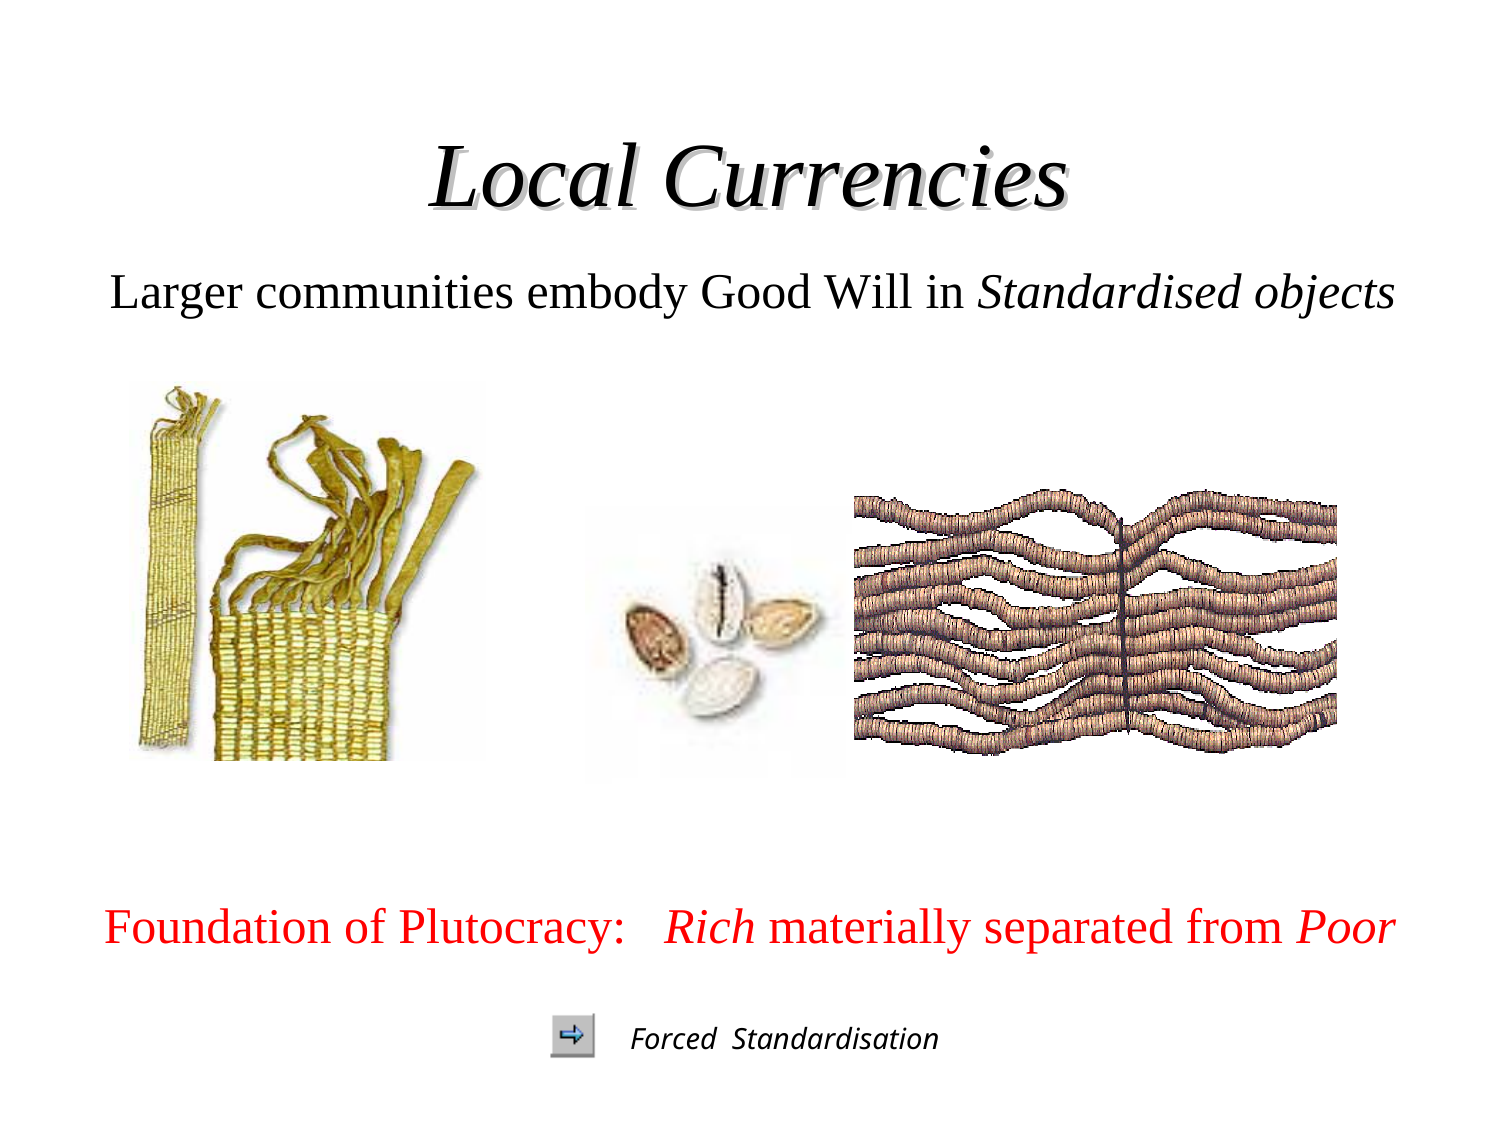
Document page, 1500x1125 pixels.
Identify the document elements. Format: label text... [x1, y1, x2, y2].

picture [854, 480, 1337, 758]
picture [549, 1012, 599, 1060]
title Local Currencies [112, 88, 1388, 249]
text_box Forced Standardisation [187, 1012, 1301, 1063]
picture [585, 506, 852, 784]
text_box Foundation of Plutocracy: Rich materially separated from Poor [0, 885, 1500, 961]
text_box Larger communities embody Good Will in Standardised objects [59, 249, 1447, 445]
picture [129, 381, 486, 761]
